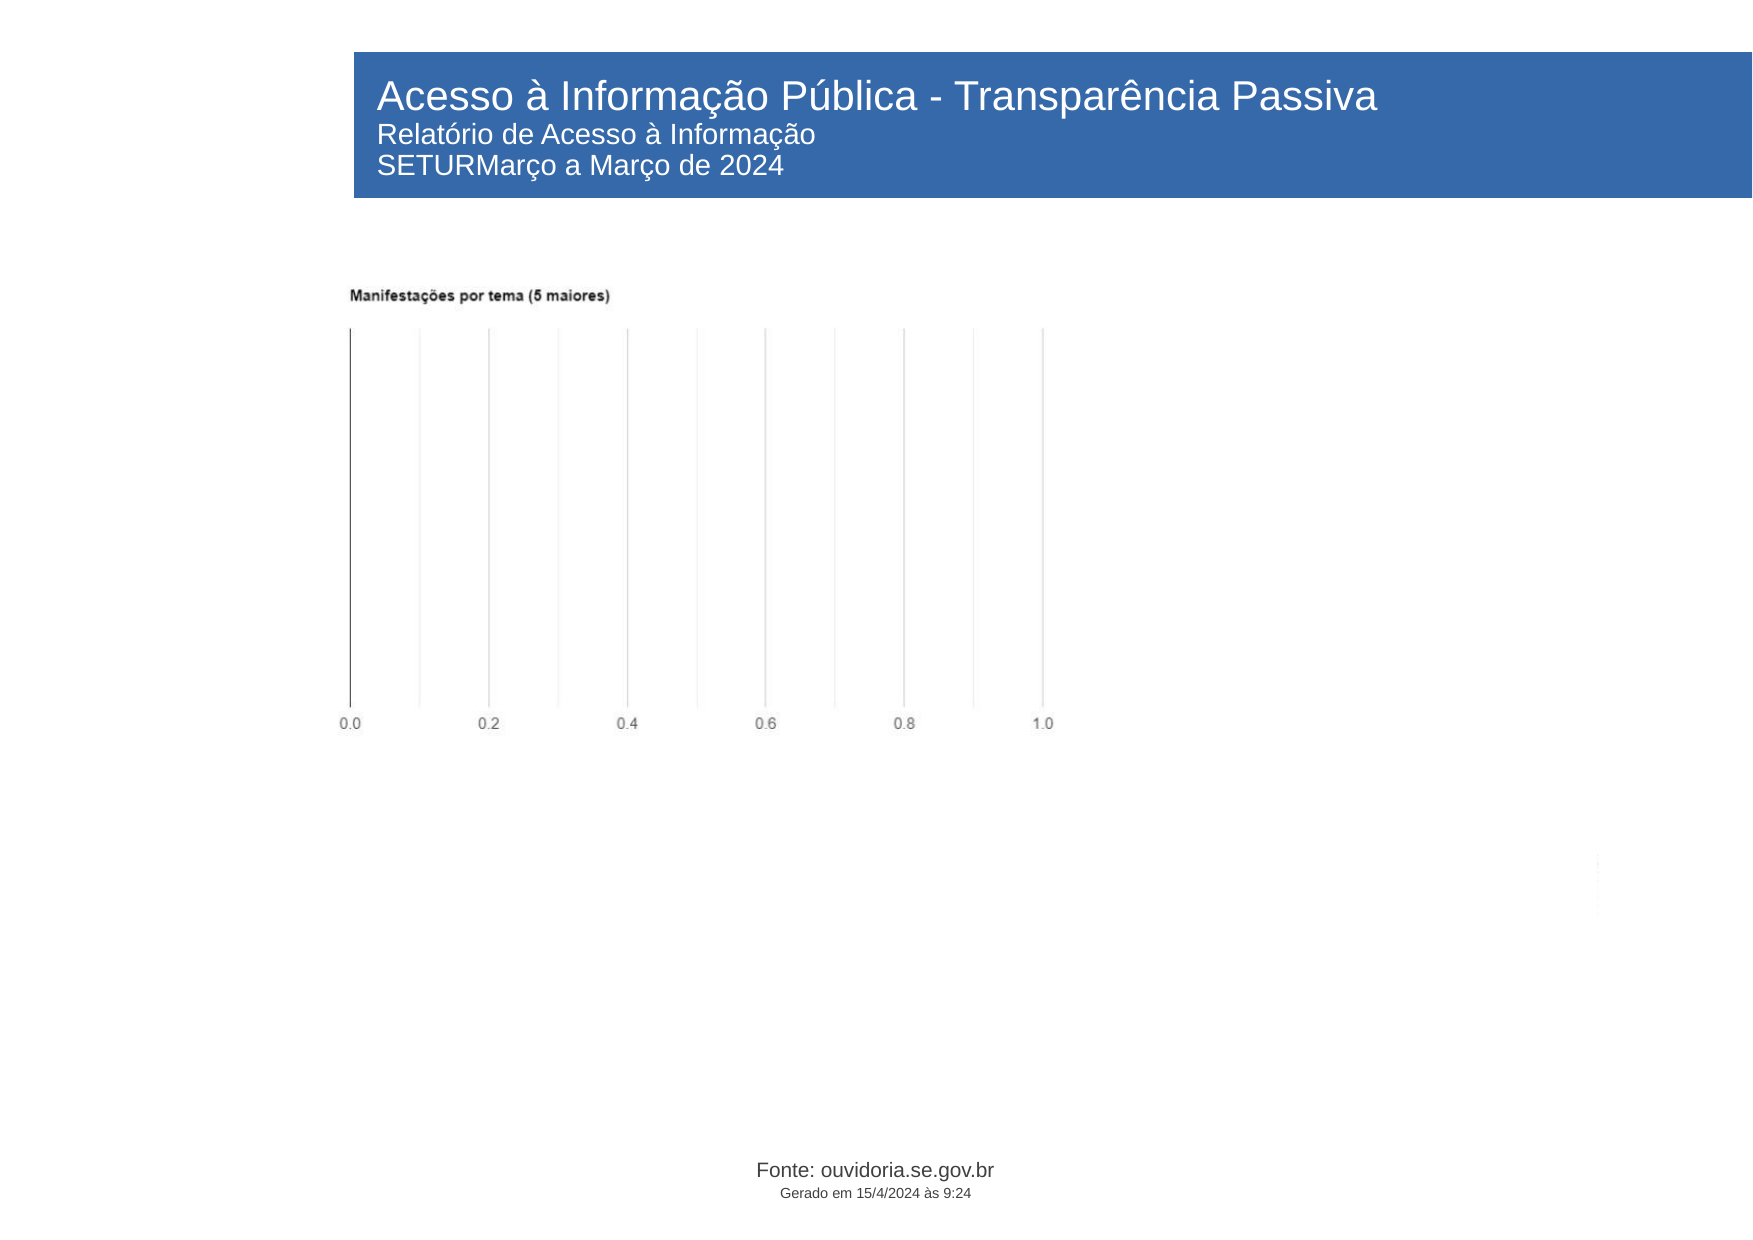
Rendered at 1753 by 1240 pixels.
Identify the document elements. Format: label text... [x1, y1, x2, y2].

text_box Gerado em 15/4/2024 às 9:24 [780, 1184, 999, 1208]
text_box Acesso à Informação Pública - Transparência Passiva Relatório de Acesso à Informação SETURMarço a Março de 2024 [376, 72, 1403, 186]
text_box [155, 211, 1599, 1028]
text_box Fonte: ouvidoria.se.gov.br [756, 1158, 1023, 1188]
text_box [354, 52, 1752, 198]
